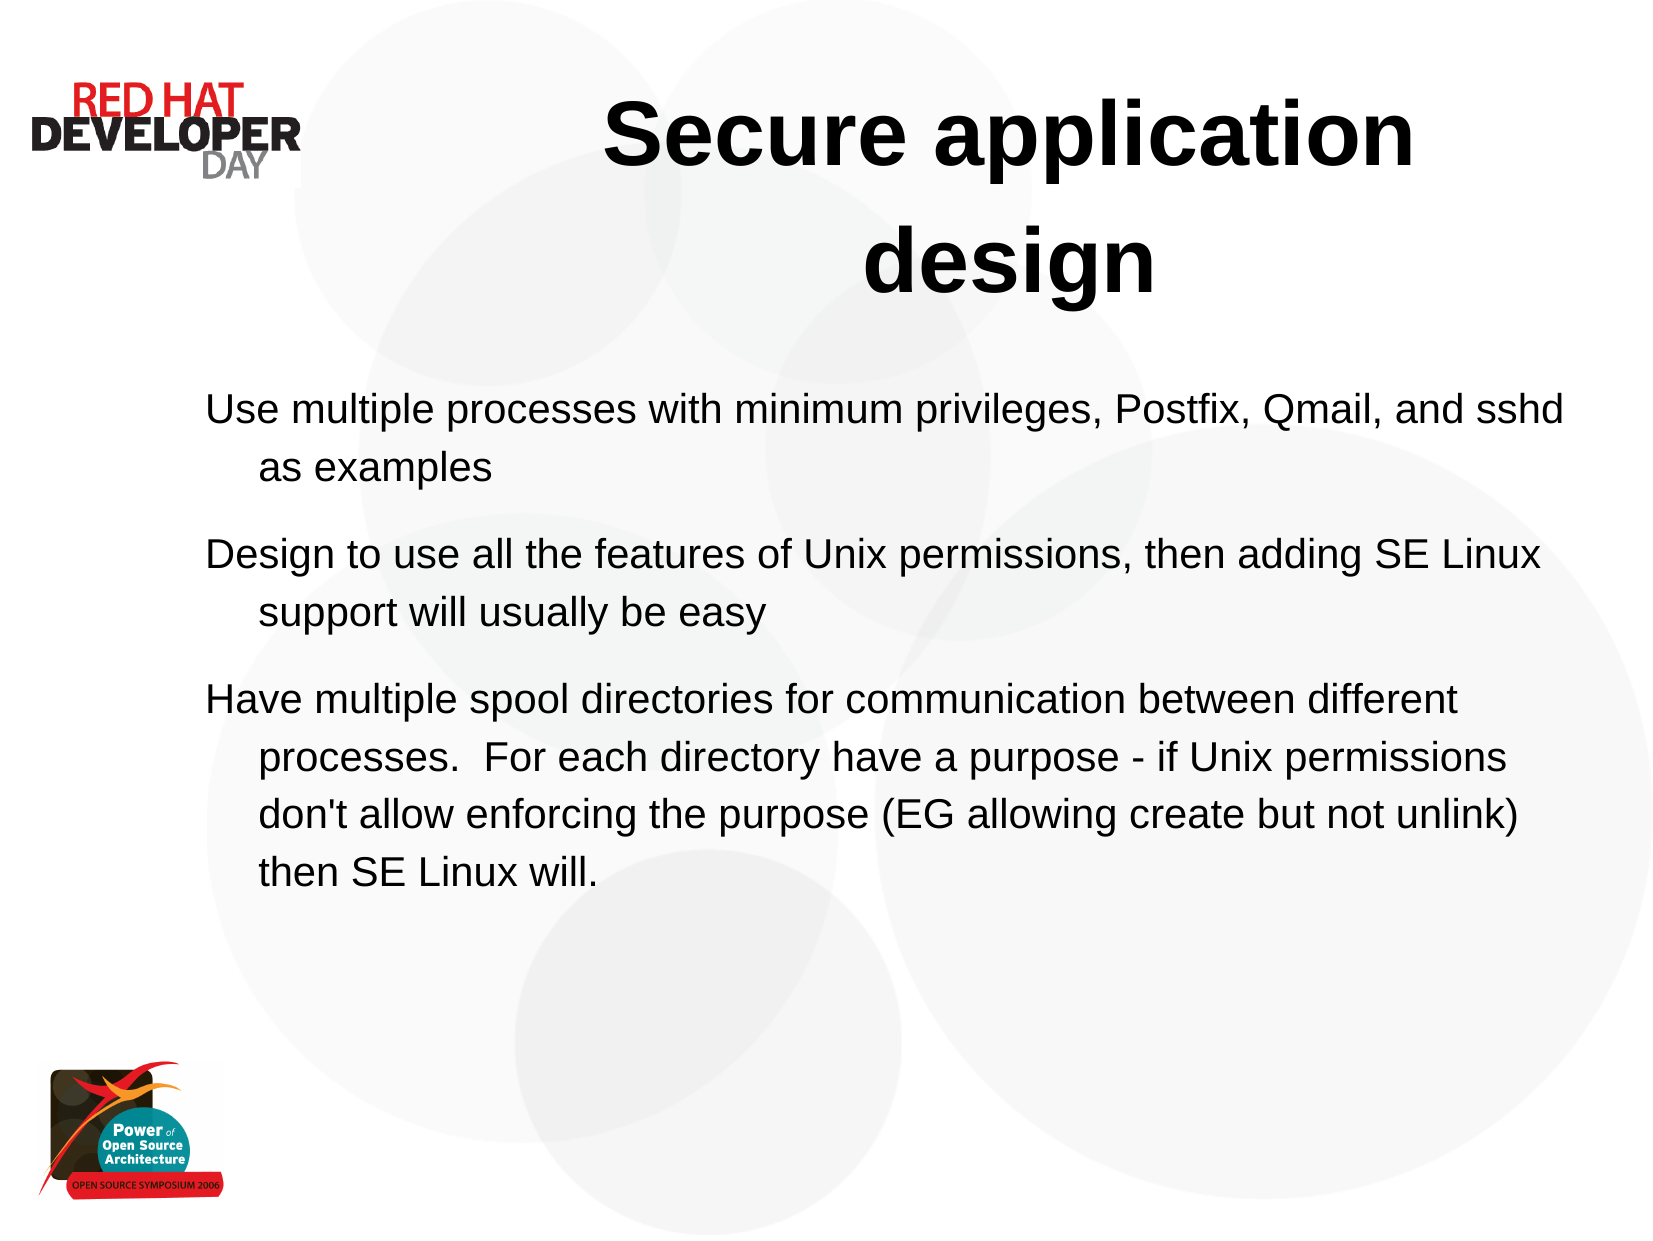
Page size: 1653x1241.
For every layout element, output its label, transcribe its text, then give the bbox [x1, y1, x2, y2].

title Secure application design [449, 30, 1571, 341]
picture [28, 0, 1653, 1235]
list Use multiple processes with minimum privileges, Postfix, Qmail, and sshd as examples Design to use all the features of Unix permissions, then adding SE Linux support will usually be easy Have multiple spool directories for communication between different processes. For each directory have a purpose - if Unix permissions don't allow enforcing the purpose (EG allowing create but not unlink) then SE Linux will. [187, 374, 1571, 1109]
